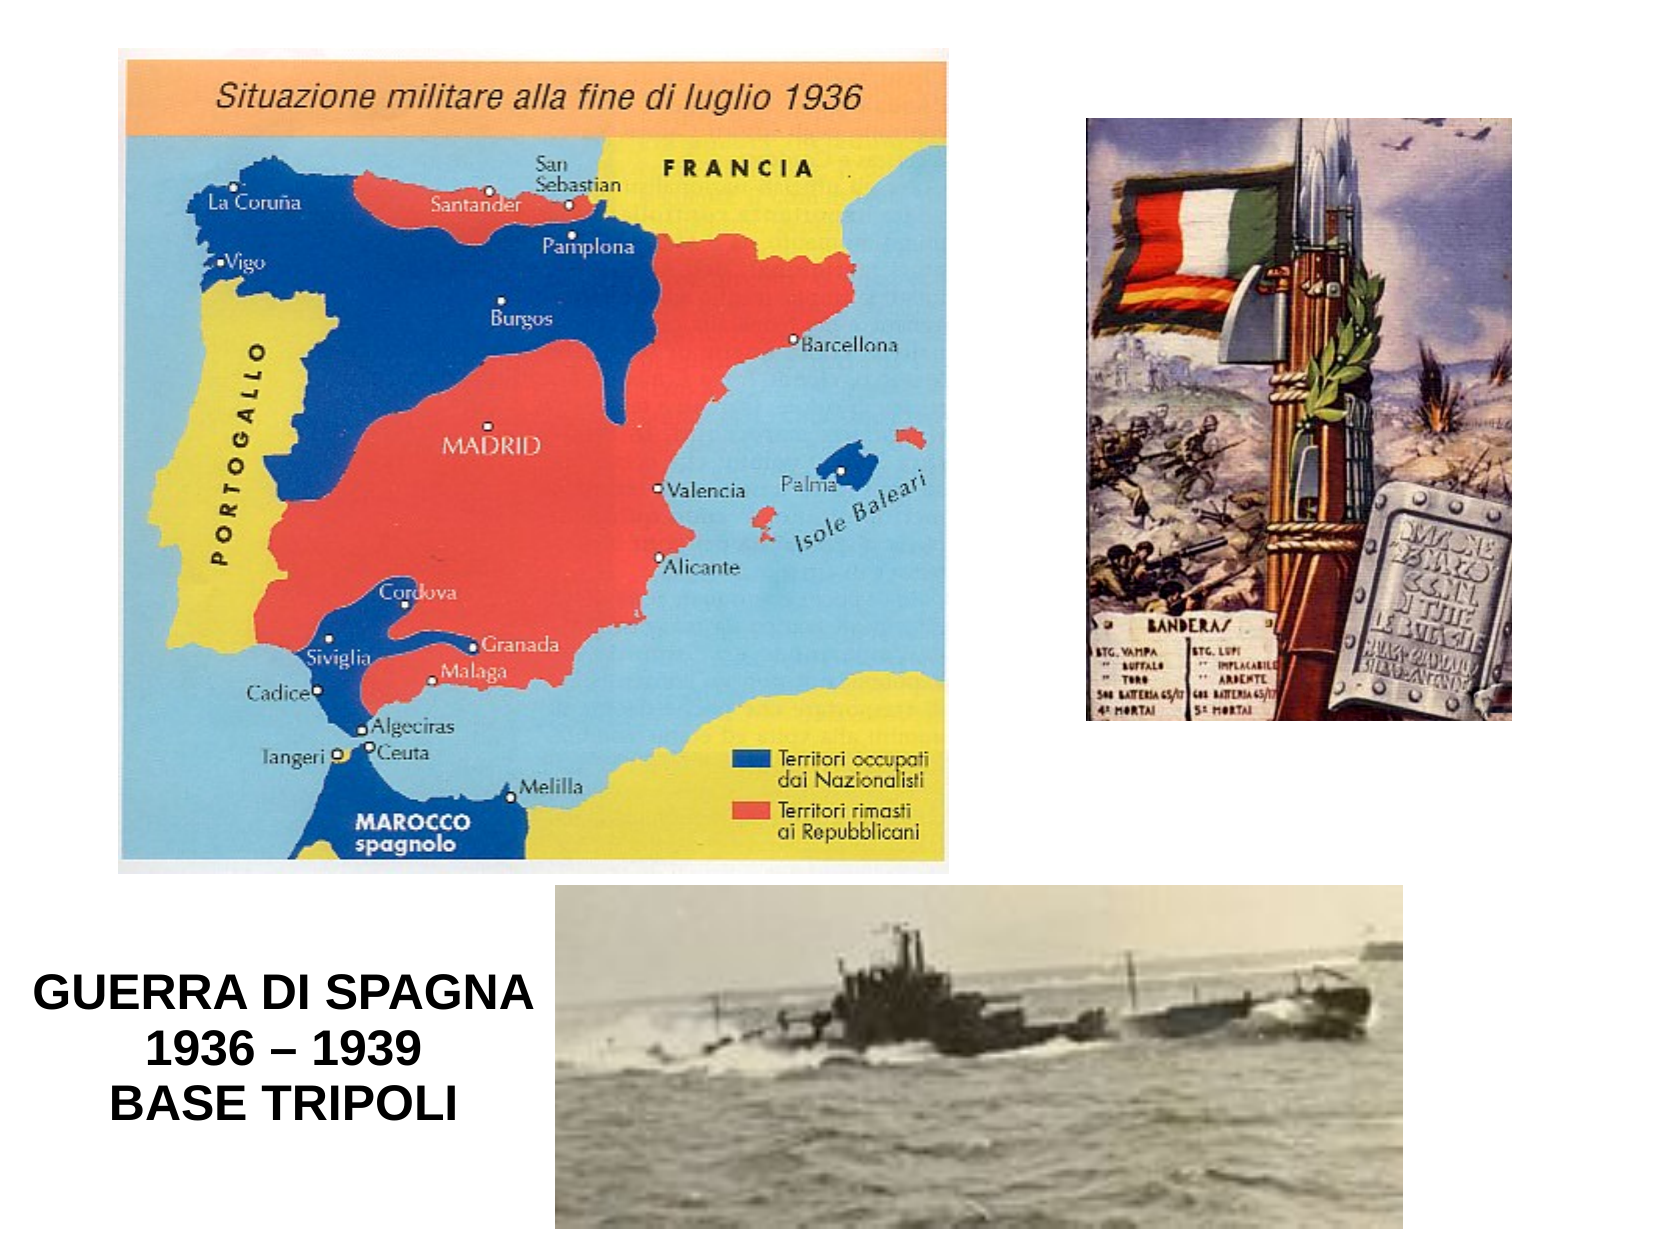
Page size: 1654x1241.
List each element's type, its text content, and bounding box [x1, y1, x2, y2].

picture [555, 885, 1403, 1229]
text_box GUERRA DI SPAGNA 1936 – 1939 BASE TRIPOLI [17, 956, 550, 1139]
picture [118, 48, 949, 875]
picture [1086, 118, 1512, 721]
